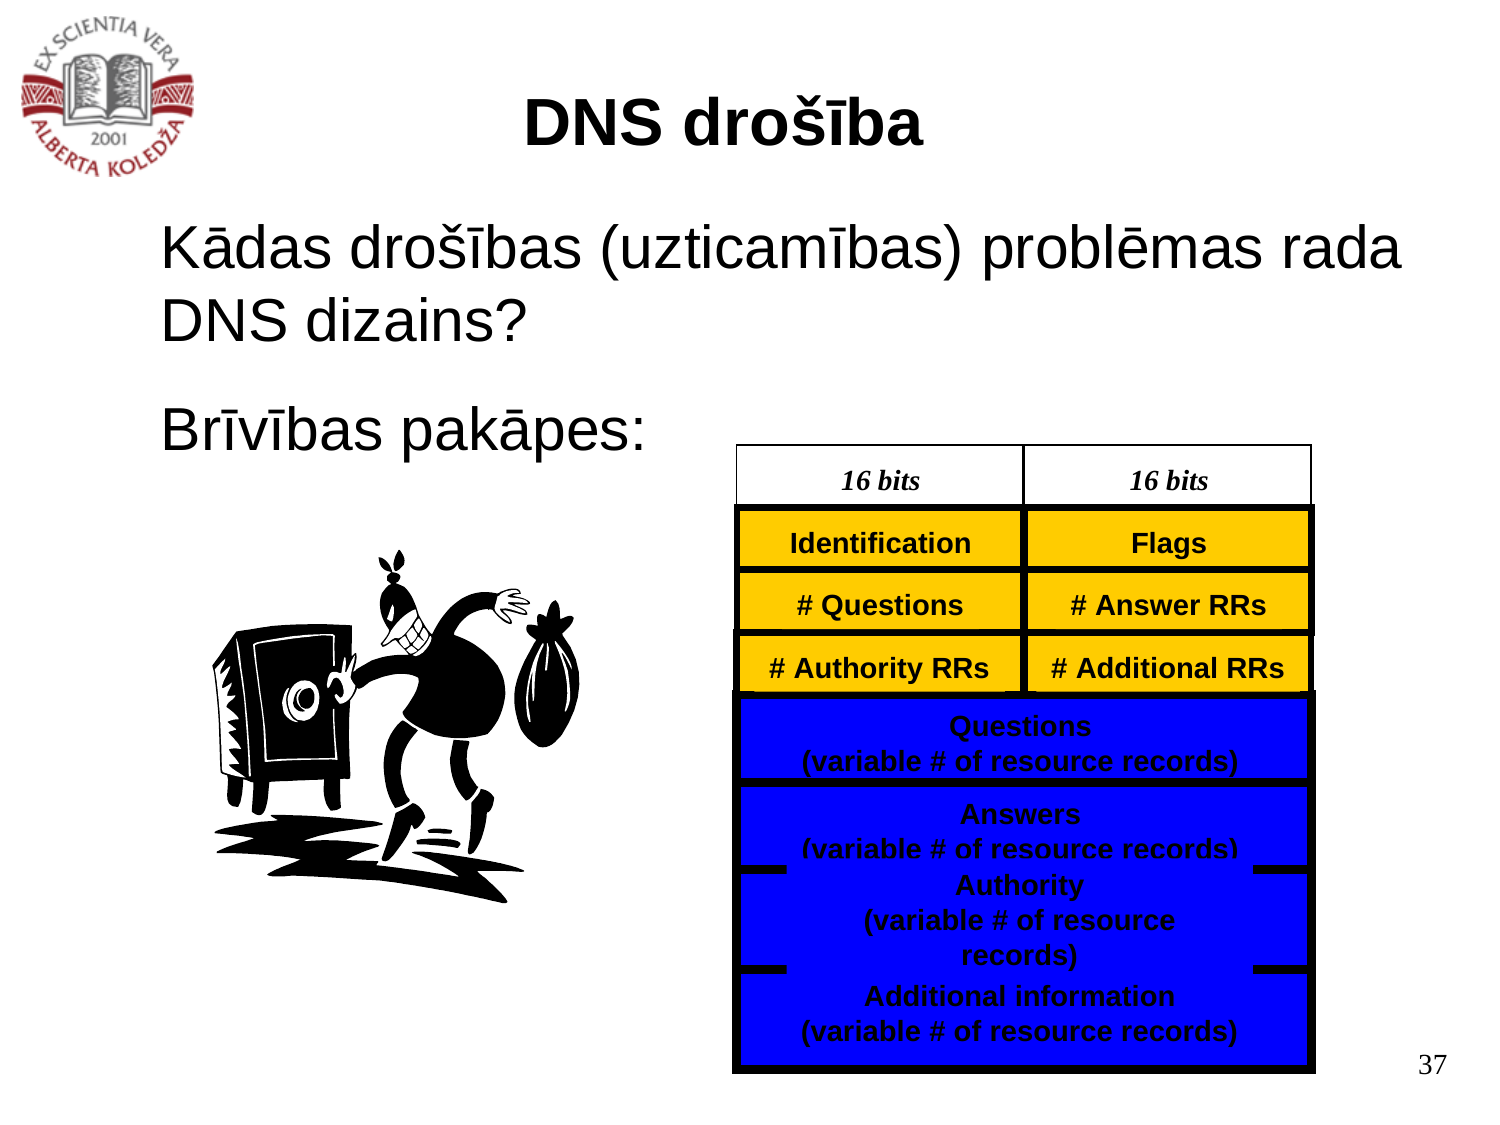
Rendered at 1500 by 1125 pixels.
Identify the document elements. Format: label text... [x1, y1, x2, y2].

title DNS drošība [50, 62, 1374, 175]
text_box Flags [1116, 516, 1223, 567]
picture [212, 549, 588, 904]
text_box Identification [774, 516, 987, 567]
list Kādas drošības (uzticamības) problēmas rada DNS dizains? Brīvības pakāpes: [74, 200, 1463, 1101]
text_box Authority (variable # of resource records) [786, 858, 1253, 979]
text_box # Answer RRs [1055, 578, 1282, 630]
text_box Questions (variable # of resource records) [786, 699, 1255, 782]
text_box 16 bits [826, 453, 936, 505]
text_box # Questions [782, 578, 980, 630]
text_box 16 bits [1114, 453, 1224, 505]
text_box Answers (variable # of resource records) [786, 787, 1255, 869]
picture [21, 16, 194, 177]
text_box Additional information (variable # of resource records) [786, 970, 1254, 1055]
text_box [736, 508, 1312, 1070]
text_box # Additional RRs [1036, 641, 1300, 692]
text_box # Authority RRs [754, 641, 1005, 692]
